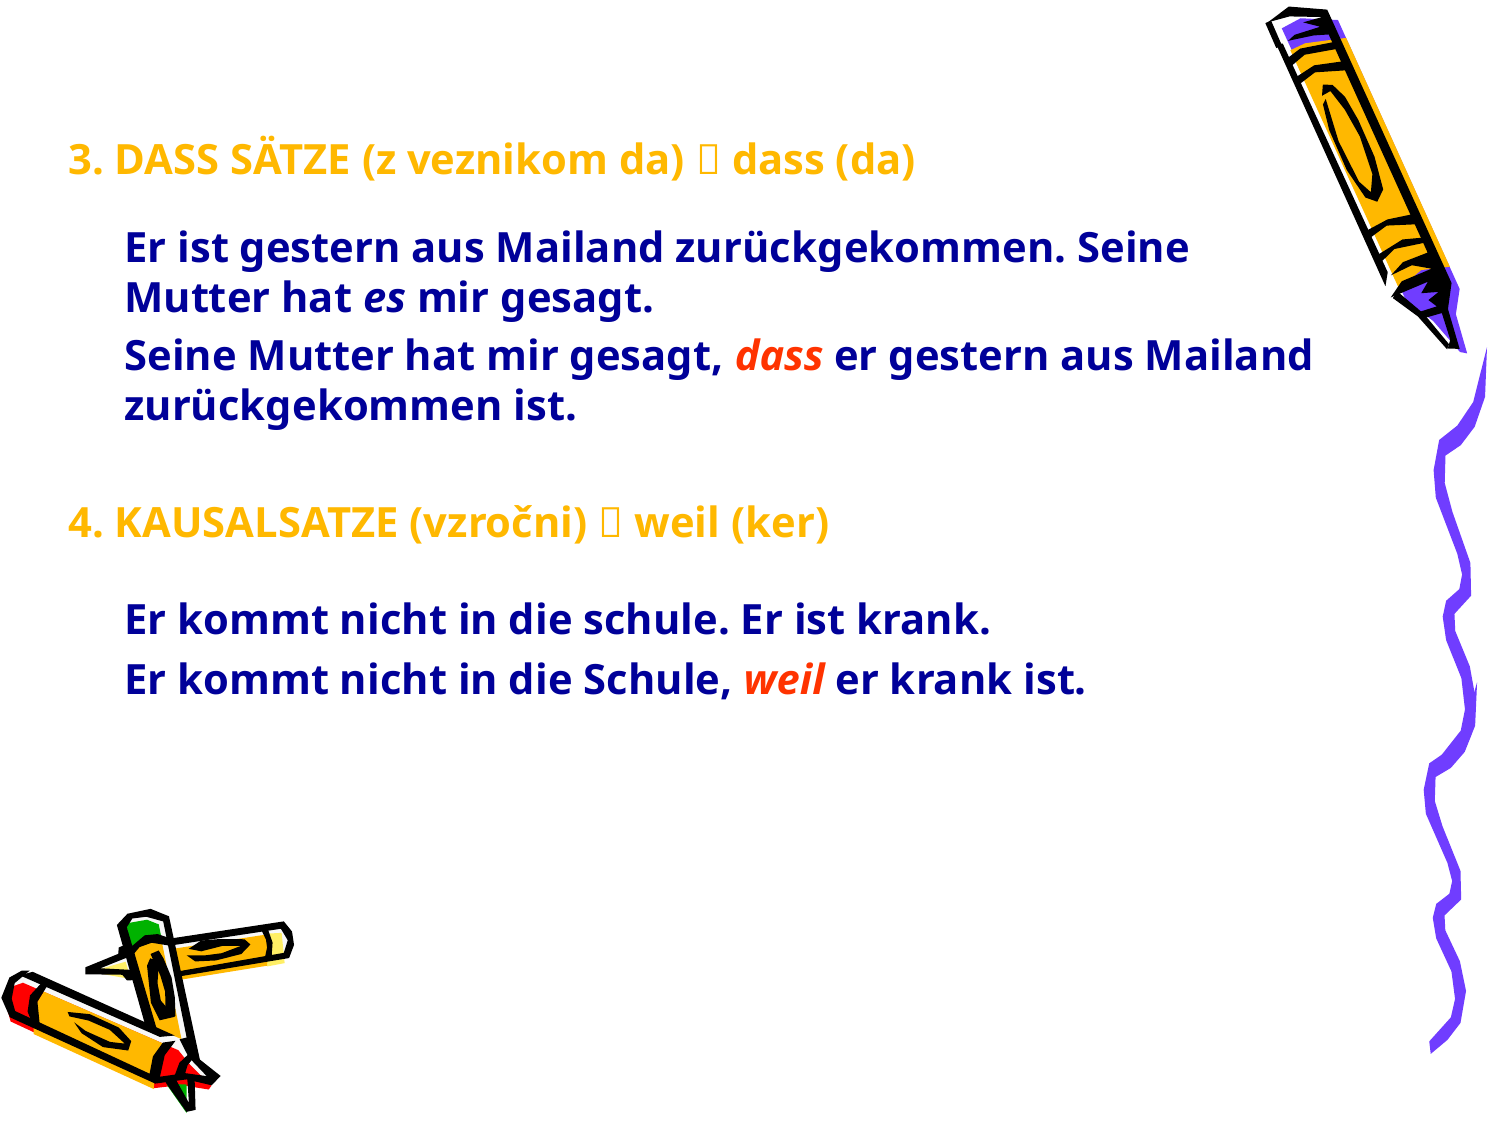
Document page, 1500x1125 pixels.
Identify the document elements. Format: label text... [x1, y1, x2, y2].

list 3. DASS SÄTZE (z veznikom da)  dass (da) Er ist gestern aus Mailand zurückgekommen. Seine Mutter hat es mir gesagt. Seine Mutter hat mir gesagt, dass er gestern aus Mailand zurückgekommen ist. 4. KAUSALSATZE (vzročni)  weil (ker) Er kommt nicht in die schule. Er ist krank. Er kommt nicht in die Schule, weil er krank ist. [53, 125, 1363, 737]
